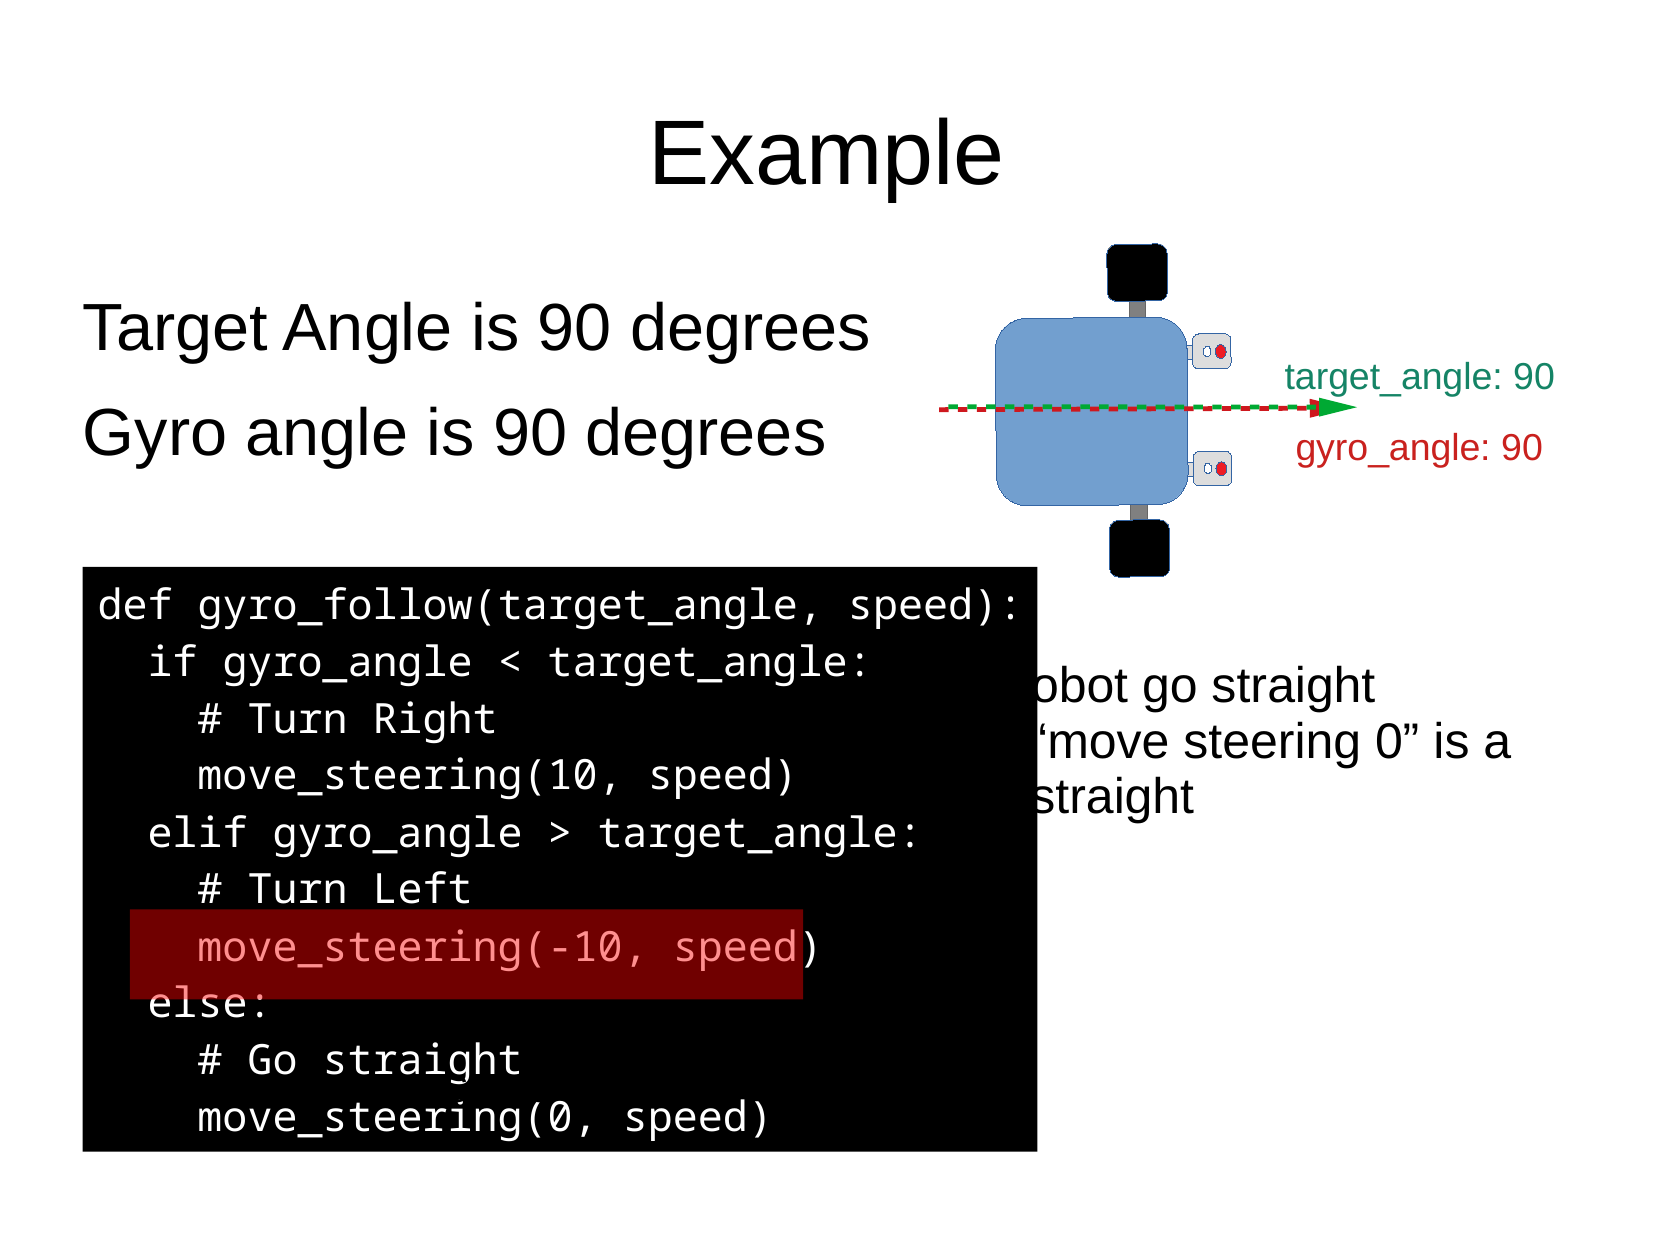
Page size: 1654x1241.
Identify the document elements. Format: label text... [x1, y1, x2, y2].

text_box Robot go straight “move steering 0” is a straight [980, 649, 1536, 832]
text_box target_angle: 90 [1269, 348, 1570, 405]
text_box [995, 410, 1232, 578]
list Target Angle is 90 degrees Gyro angle is 90 degrees [82, 290, 1571, 1010]
text_box 3 States [153, 1060, 810, 1118]
text_box def gyro_follow(target_angle, speed): if gyro_angle < target_angle: # Turn Right move_steering(10, speed) elif gyro_angle > target_angle: # Turn Left move_steering(-10, speed) else: # Go straight move_steering(0, speed) [82, 566, 890, 1061]
text_box [995, 243, 1232, 407]
text_box [129, 909, 804, 1000]
text_box gyro_angle: 90 [1280, 419, 1558, 477]
title Example [82, 49, 1571, 257]
